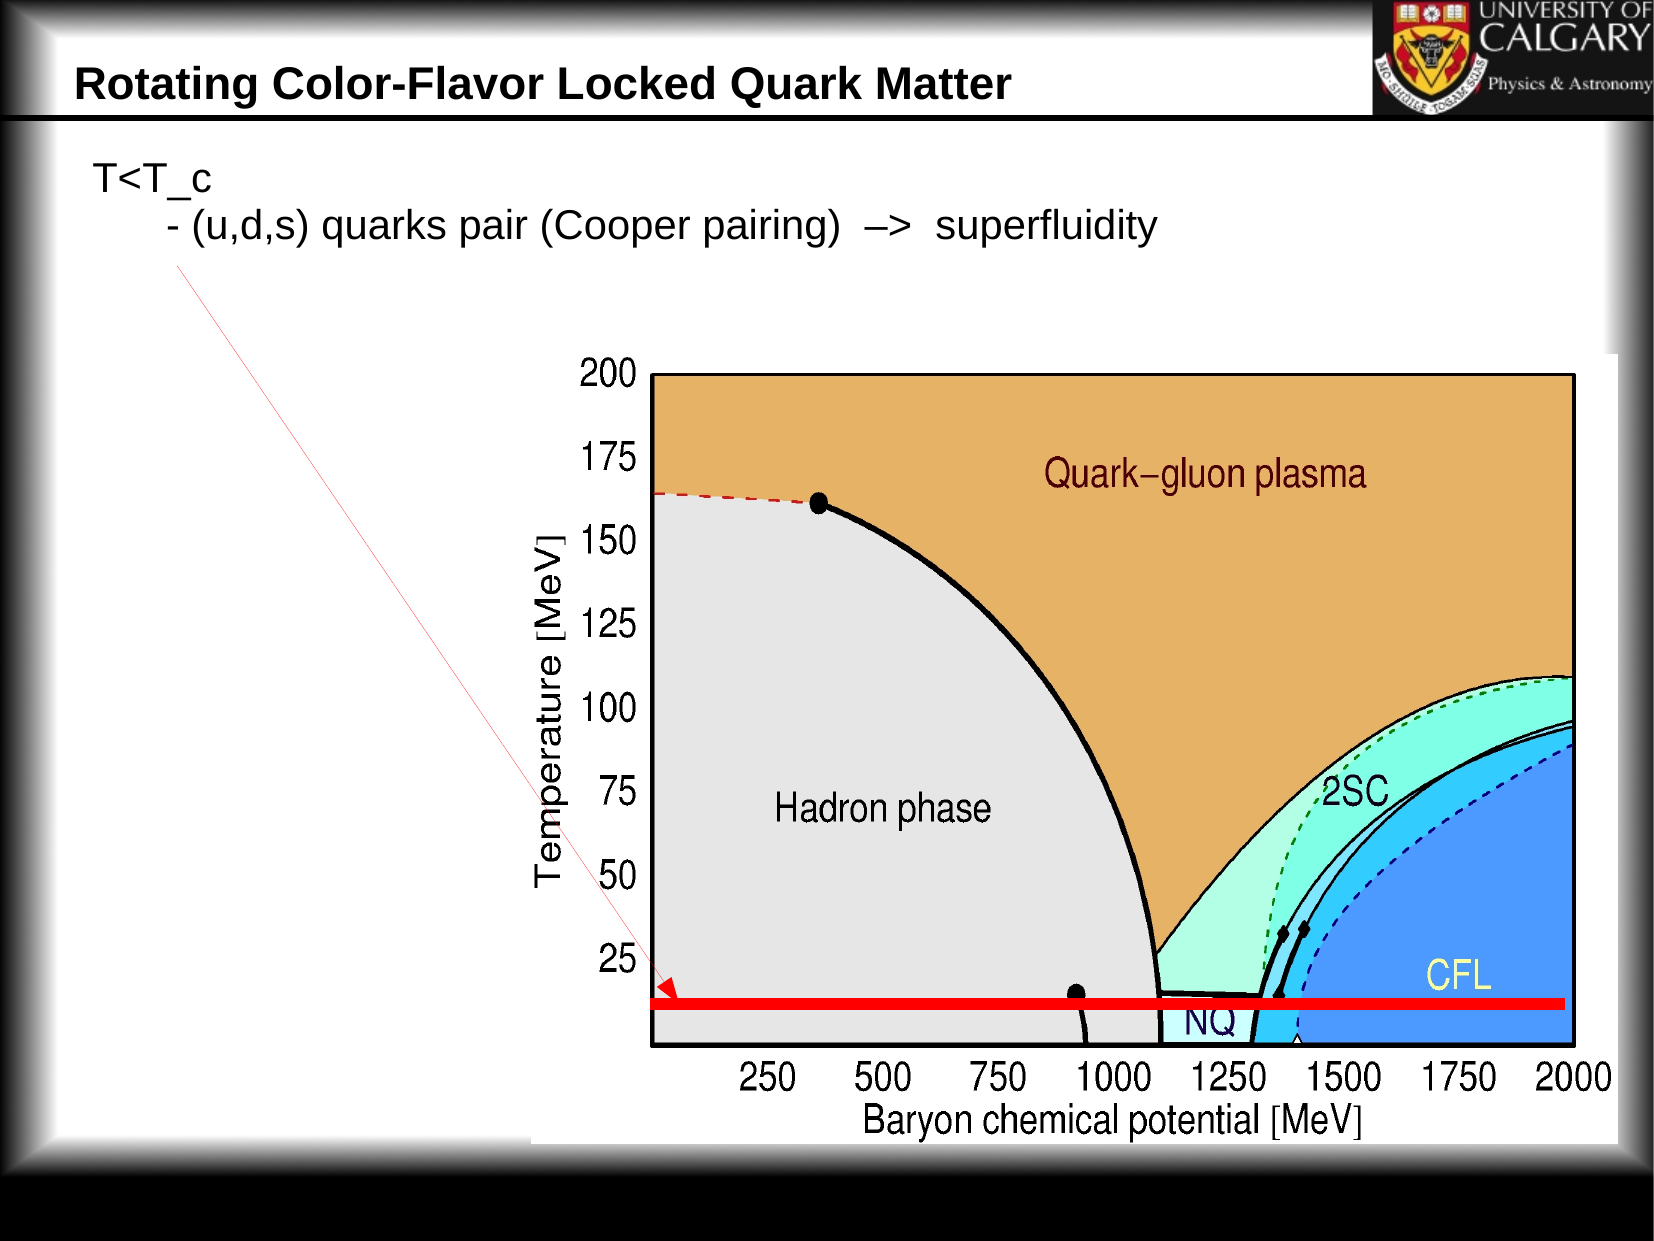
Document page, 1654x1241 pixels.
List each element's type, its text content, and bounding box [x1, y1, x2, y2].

picture [0, 0, 1654, 115]
text_box T<T_c - (u,d,s) quarks pair (Cooper pairing) –> superfluidity [77, 147, 1182, 257]
picture [0, 121, 1654, 1241]
text_box Rotating Color-Flavor Locked Quark Matter [59, 51, 1063, 115]
